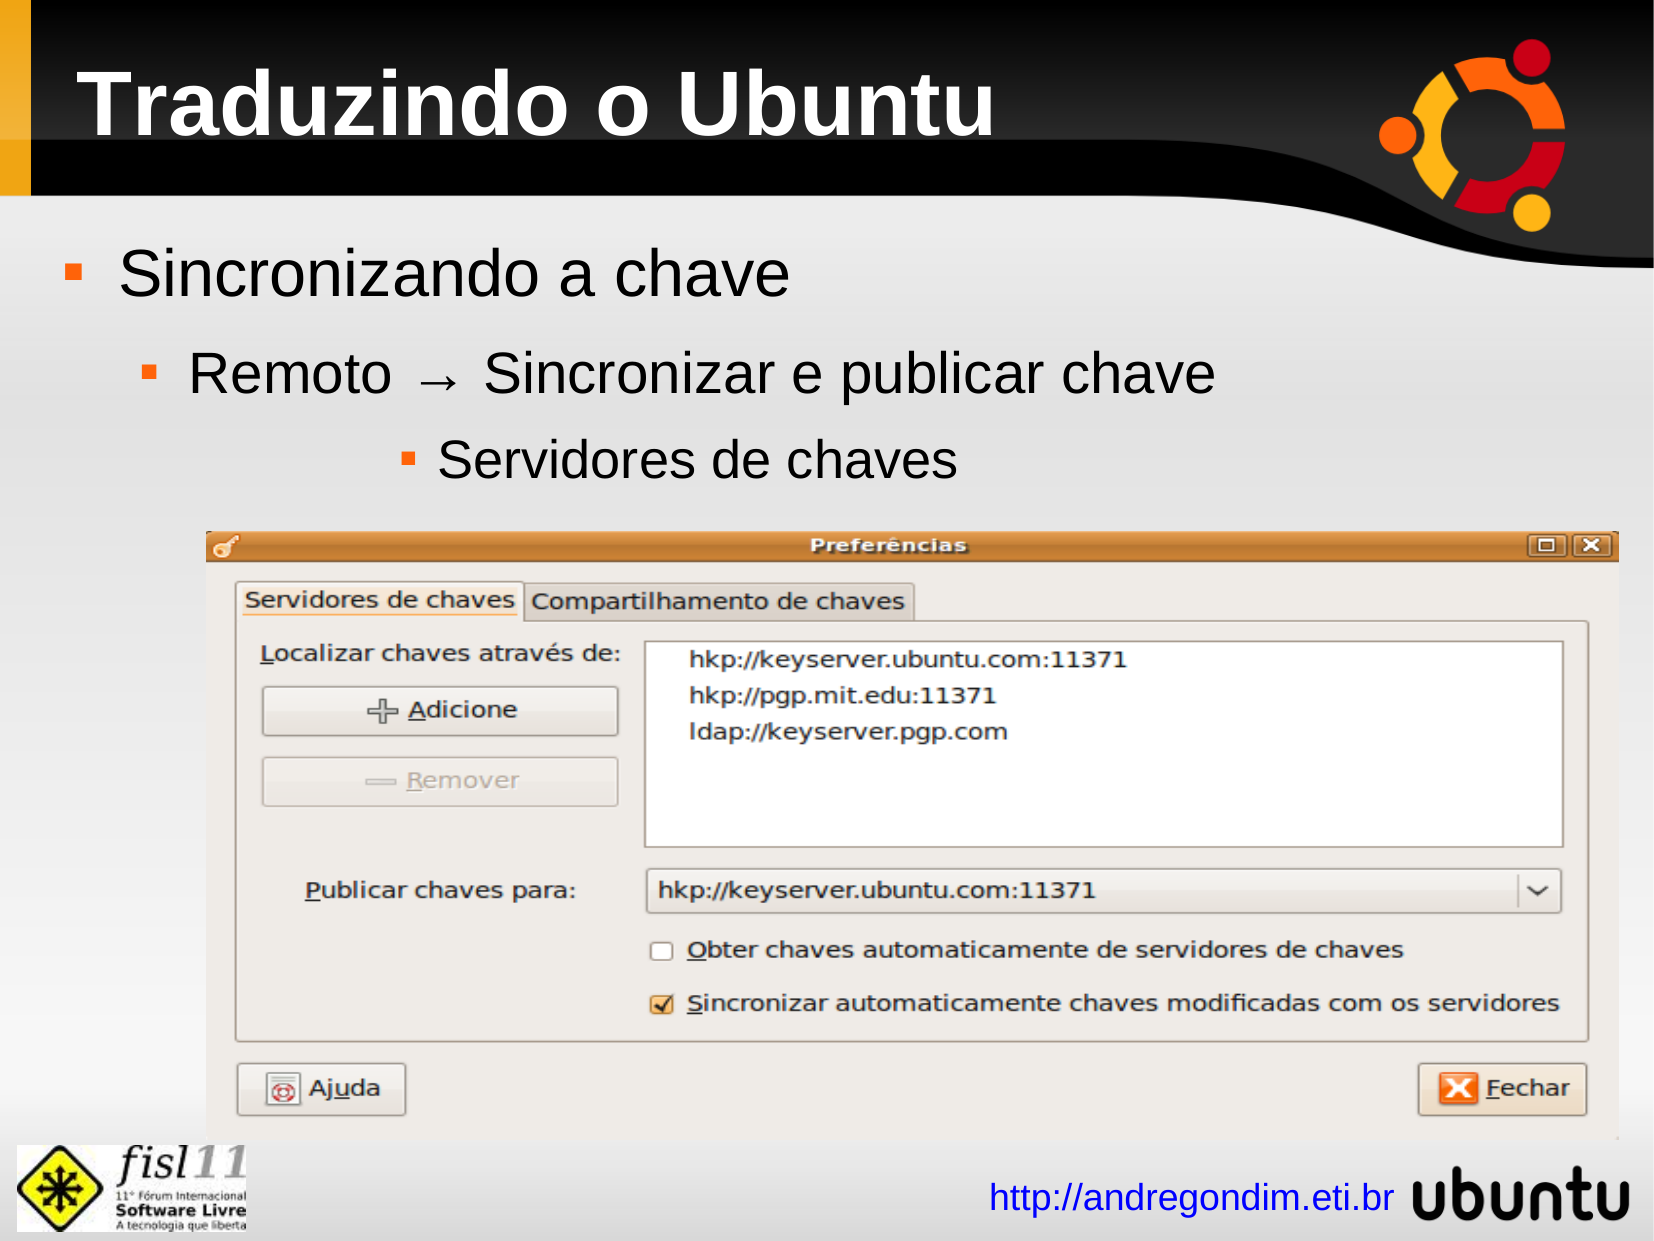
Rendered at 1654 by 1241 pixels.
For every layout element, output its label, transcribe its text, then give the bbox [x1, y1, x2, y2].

title Traduzindo o Ubuntu [76, 0, 1565, 208]
list Sincronizando a chave Remoto → Sincronizar e publicar chave Servidores de chaves [47, 236, 1536, 490]
picture [0, 0, 1654, 1241]
